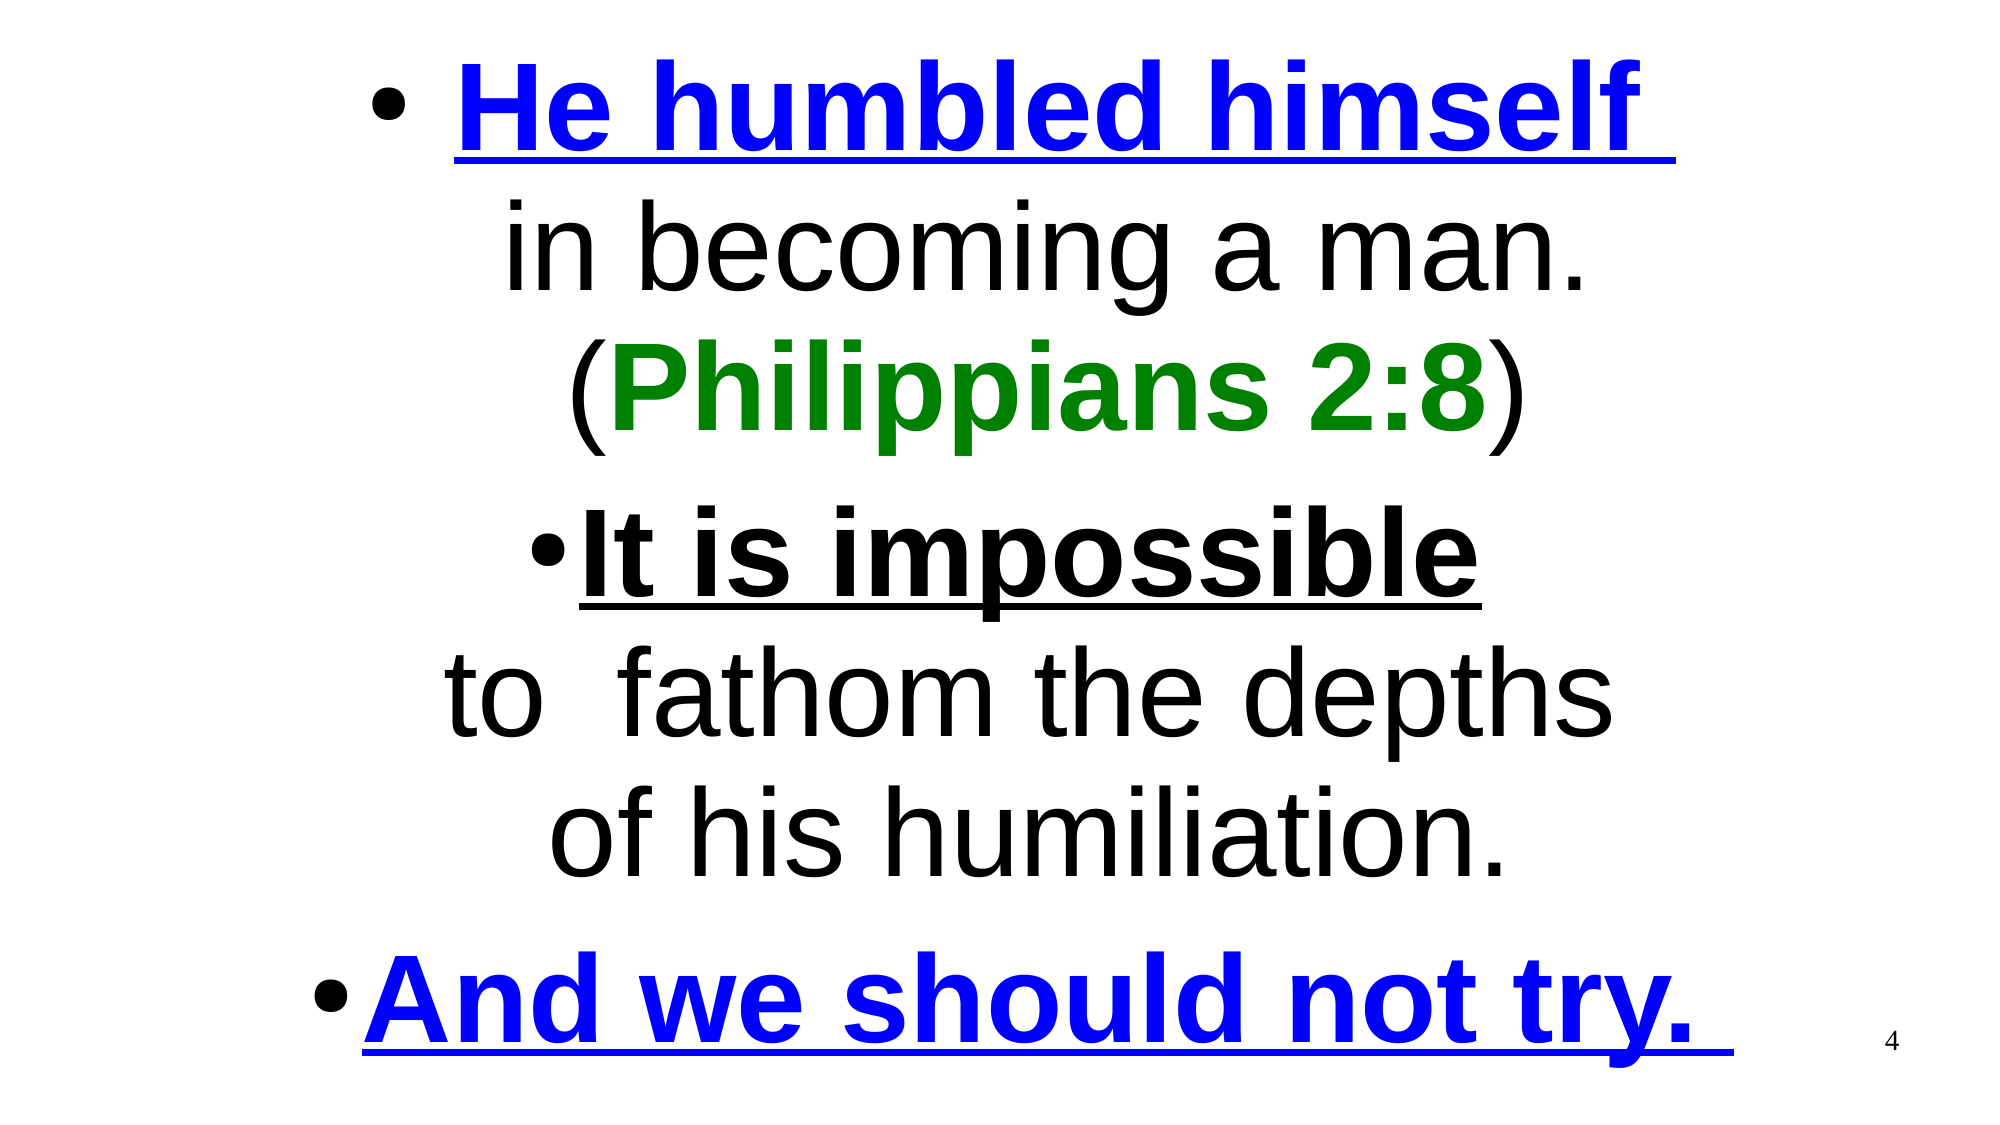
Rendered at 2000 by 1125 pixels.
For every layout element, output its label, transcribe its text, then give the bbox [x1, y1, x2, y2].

list He humbled himself in becoming a man. (Philippians 2:8) It is impossible to fathom the depths of his humiliation. And we should not try. [37, 37, 1988, 1088]
